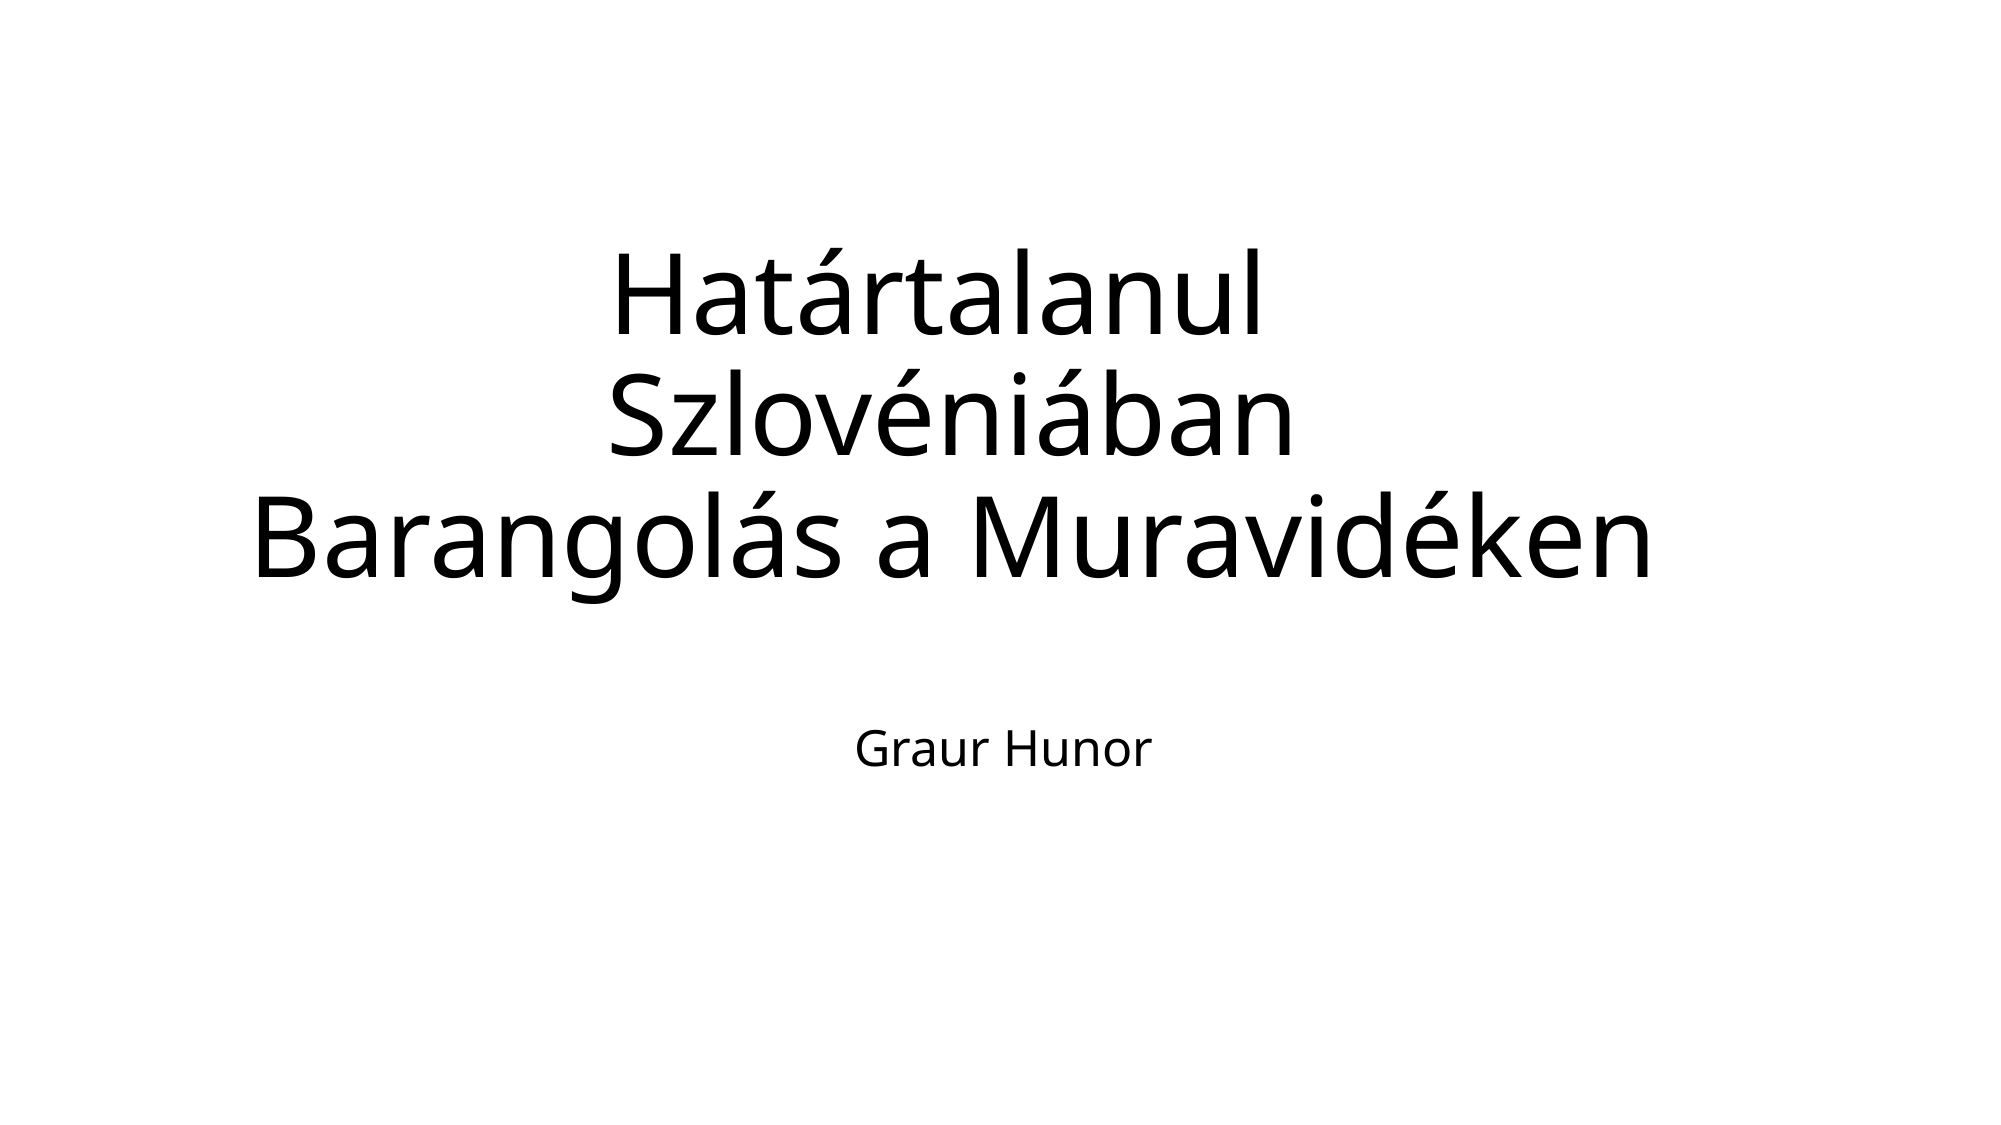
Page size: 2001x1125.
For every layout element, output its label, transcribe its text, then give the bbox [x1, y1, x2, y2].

subtitle Graur Hunor [253, 715, 1754, 988]
title Határtalanul Szlovéniában Barangolás a Muravidéken [203, 217, 1704, 609]
